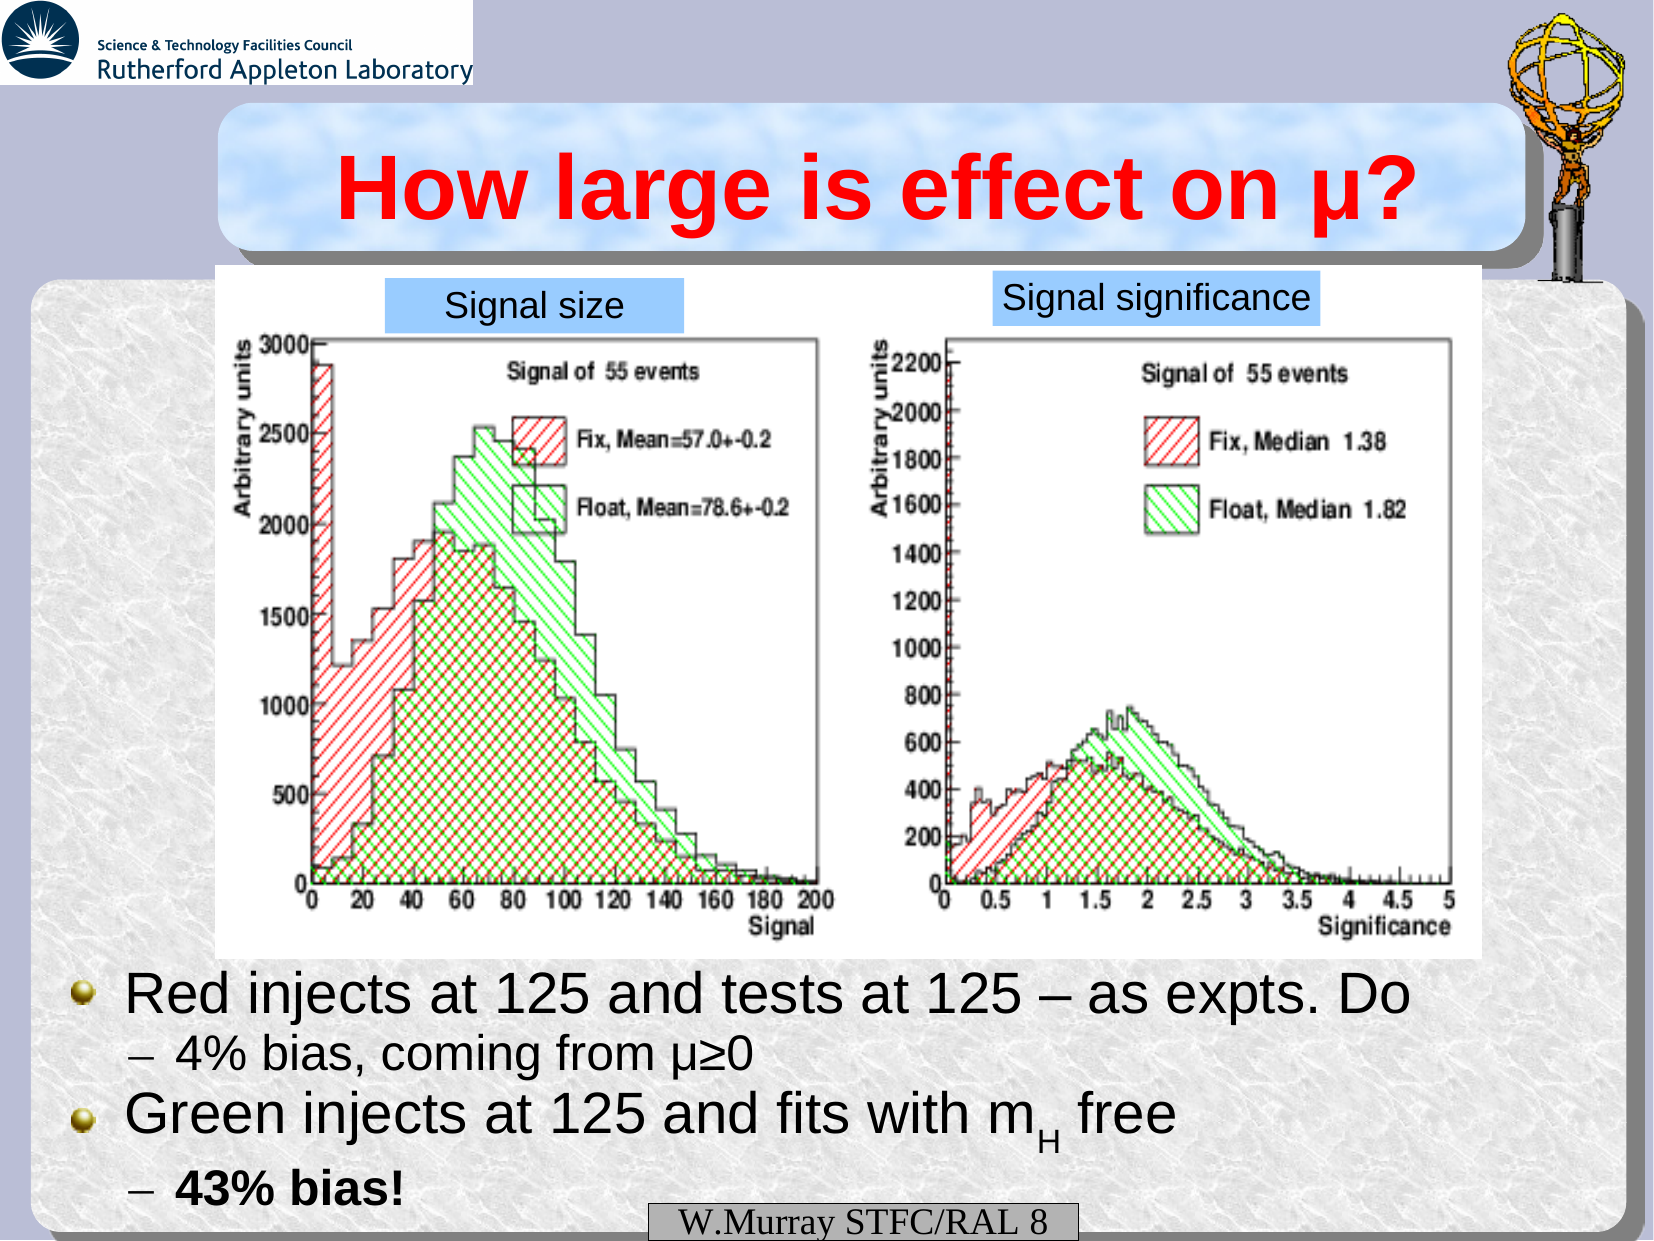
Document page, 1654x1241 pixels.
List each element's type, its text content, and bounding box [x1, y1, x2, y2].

list Red injects at 125 and tests at 125 – as expts. Do 4% bias, coming from μ≥0 Green injects at 125 and fits with mH free 43% bias! [53, 960, 1588, 1217]
picture [30, 0, 1654, 1232]
title How large is effect on μ? [244, 112, 1512, 263]
text_box Signal significance [992, 270, 1321, 326]
picture [0, 0, 473, 85]
text_box Signal size [384, 278, 685, 334]
